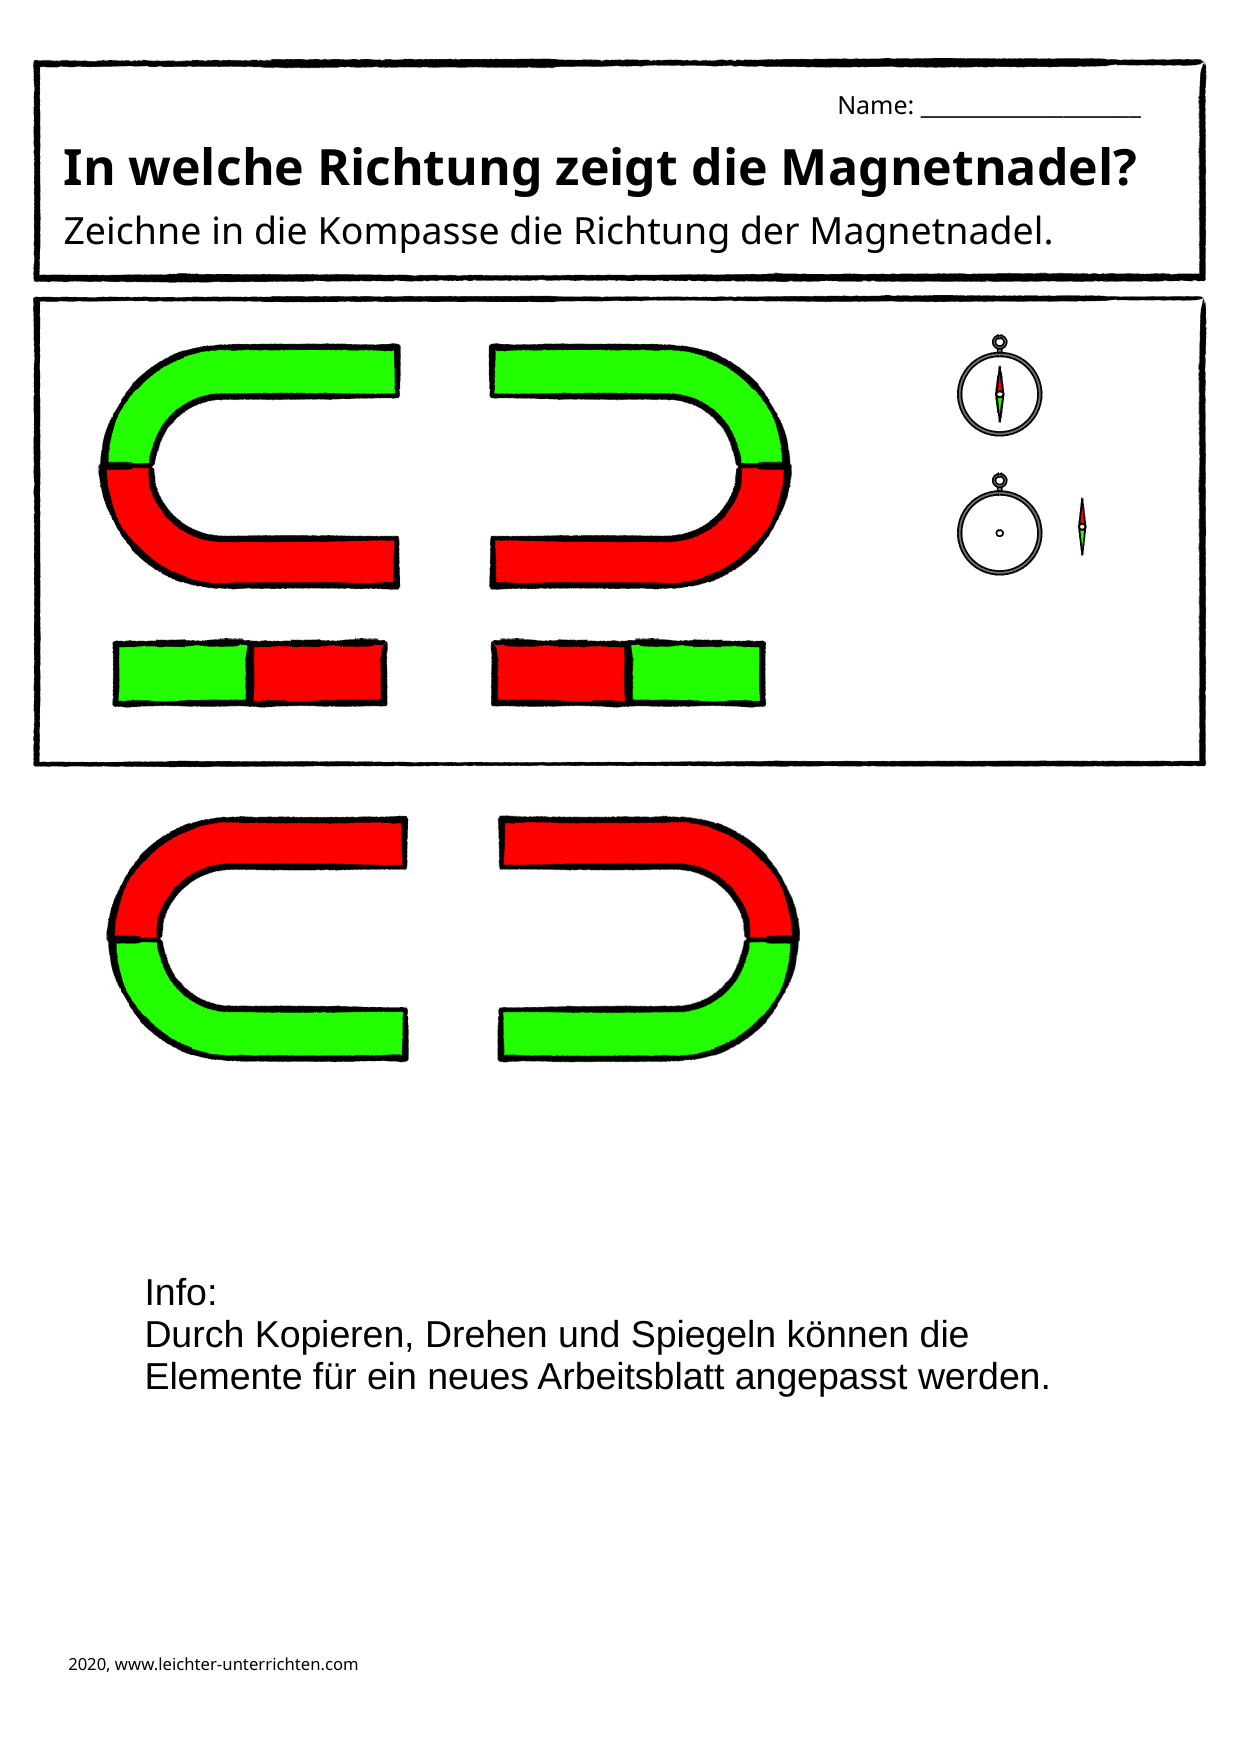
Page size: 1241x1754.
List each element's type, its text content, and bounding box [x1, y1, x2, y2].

text_box 2020, www.leichter-unterrichten.com [53, 1645, 308, 1684]
picture [31, 57, 1209, 284]
picture [31, 295, 1209, 768]
picture [496, 814, 800, 1063]
picture [106, 814, 410, 1063]
text_box Info: Durch Kopieren, Drehen und Spiegeln können die Elemente für ein neues Arbeitsblatt angepasst werden. [129, 1263, 1111, 1418]
